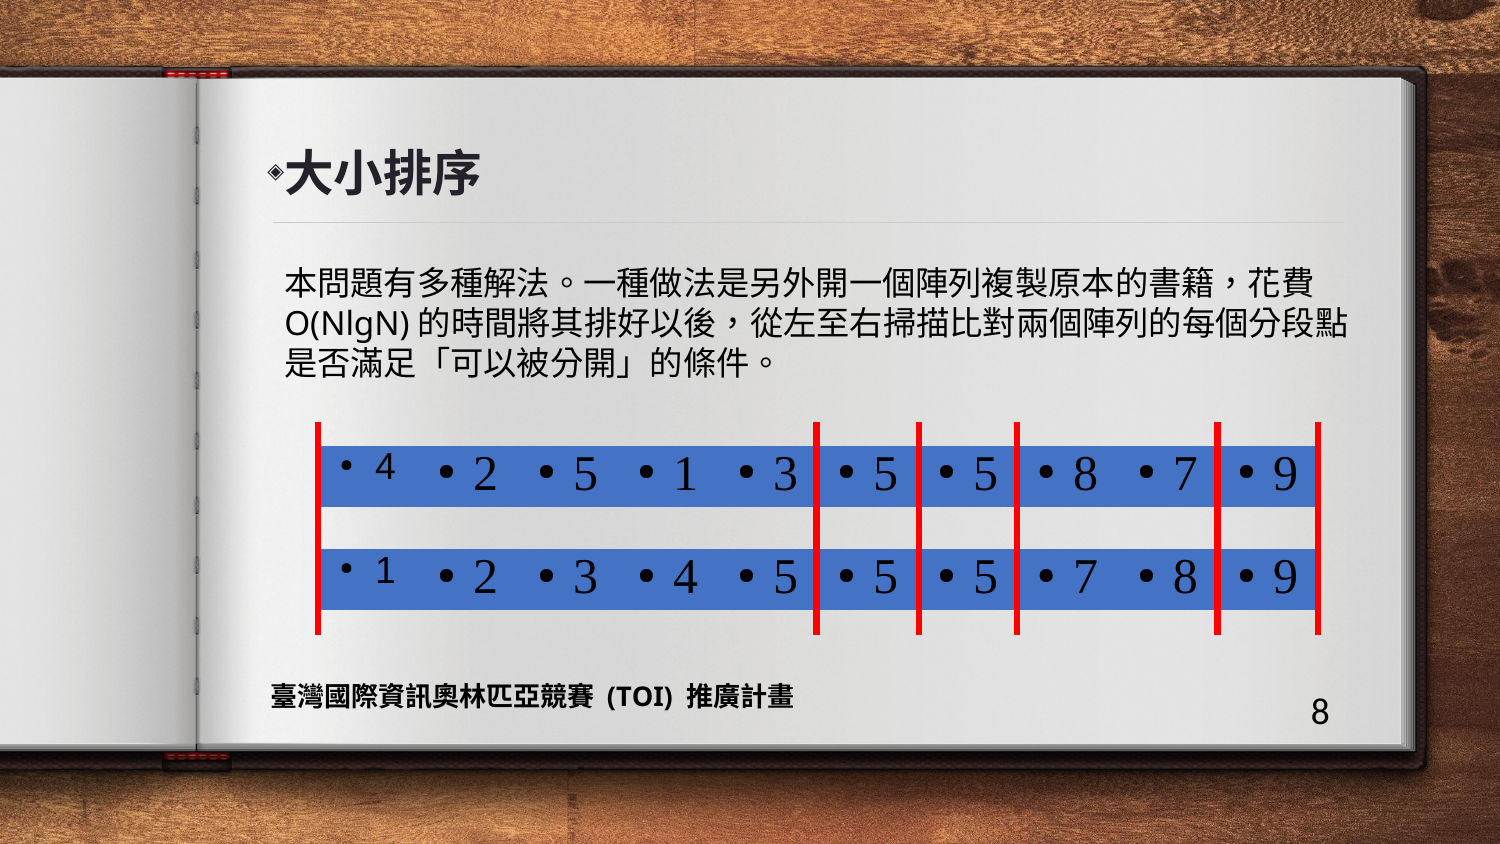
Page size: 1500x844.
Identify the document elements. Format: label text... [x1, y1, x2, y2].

text_box [1295, 672, 1386, 737]
table_header 2 [418, 446, 518, 507]
table_header 5 [922, 549, 1014, 610]
table_header 5 [718, 549, 813, 610]
table_header 8 [1118, 549, 1214, 610]
table_header 1 [321, 549, 418, 610]
table_header 8 [1020, 446, 1118, 507]
table_header 5 [820, 549, 916, 610]
table_header 4 [321, 446, 418, 507]
text_box 本問題有多種解法。一種做法是另外開一個陣列複製原本的書籍，花費O(NlgN)的時間將其排好以後，從左至右掃描比對兩個陣列的每個分段點是否滿足「可以被分開」的條件。 [269, 254, 1367, 391]
table_header 5 [922, 446, 1014, 507]
table_header 3 [518, 549, 618, 610]
table_header 2 [418, 549, 518, 610]
table_header 3 [718, 446, 813, 507]
table_header 7 [1020, 549, 1118, 610]
table_header 5 [518, 446, 618, 507]
table_header 9 [1221, 549, 1315, 610]
table_header 7 [1118, 446, 1214, 507]
table_header 4 [618, 549, 718, 610]
table_header 1 [618, 446, 718, 507]
table_header 5 [820, 446, 916, 507]
list 大小排序 [252, 126, 1194, 216]
table_header 9 [1221, 446, 1315, 507]
